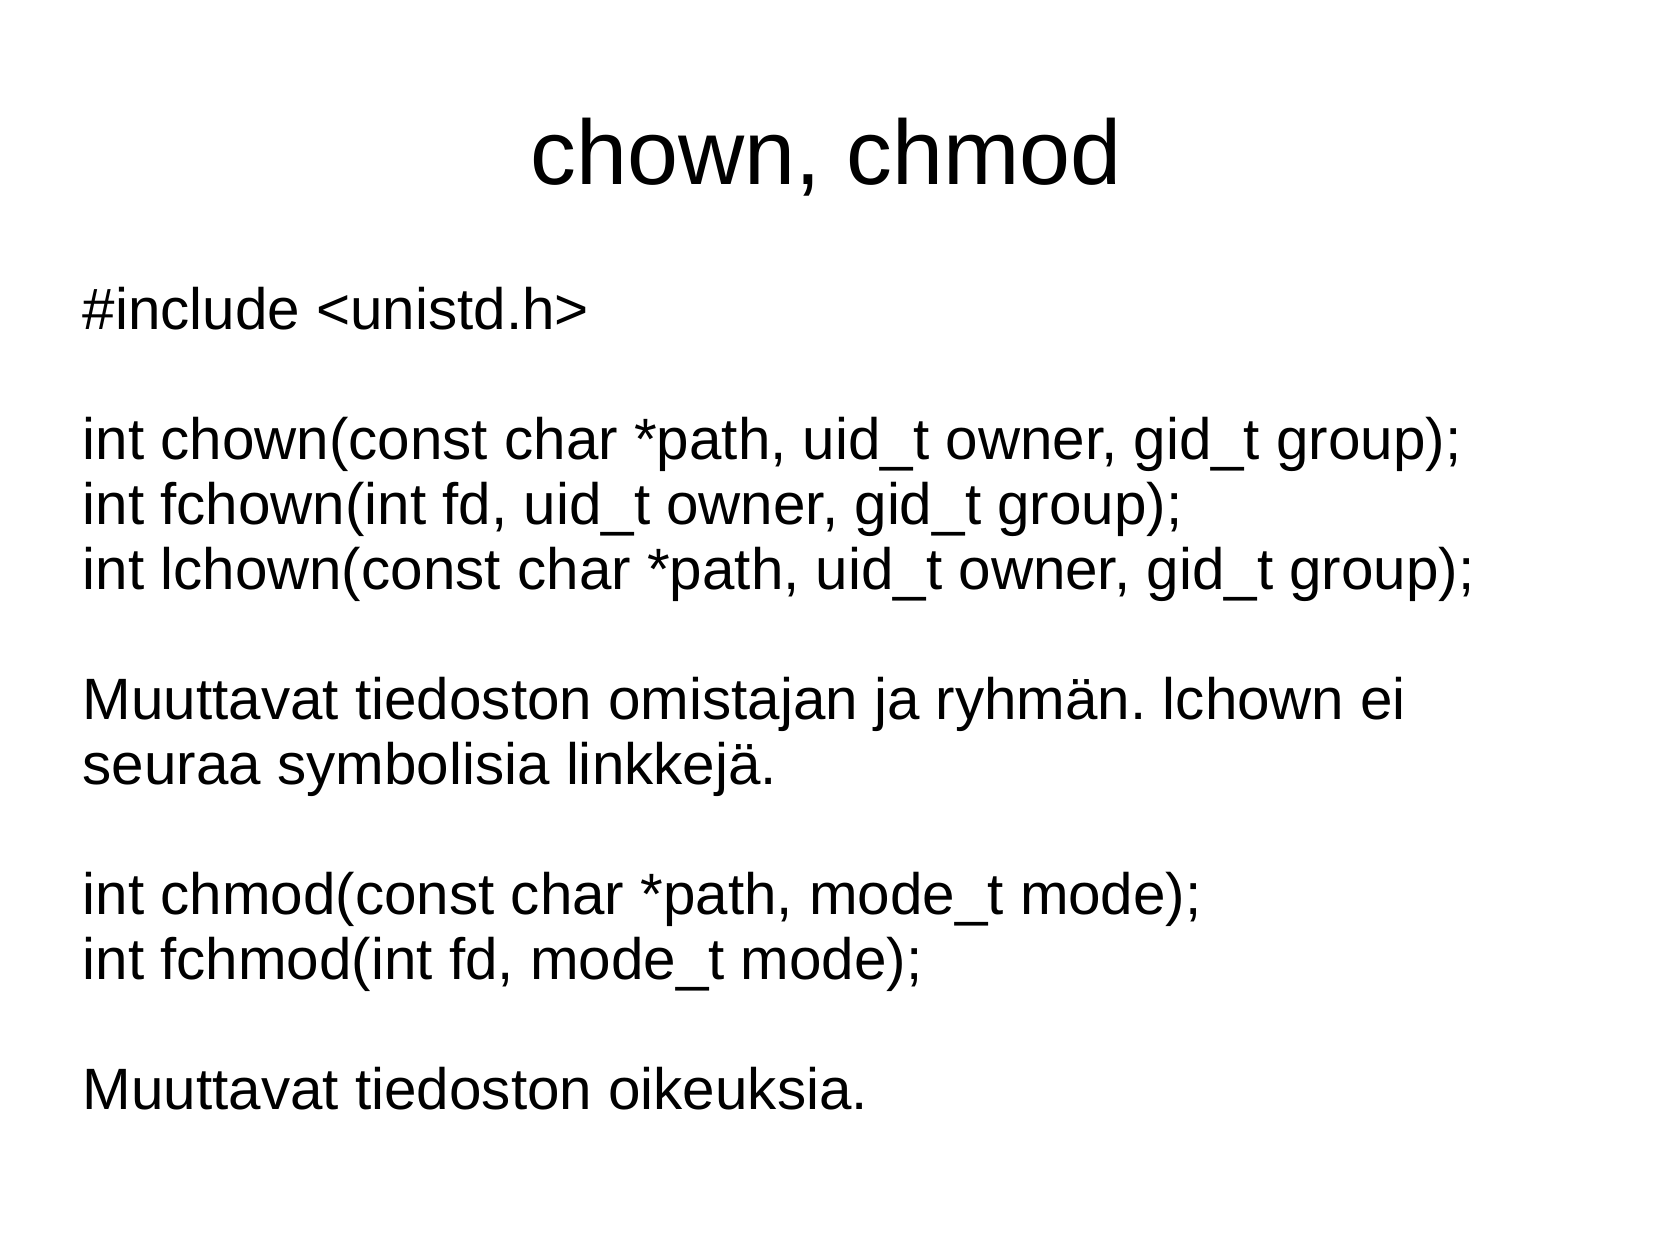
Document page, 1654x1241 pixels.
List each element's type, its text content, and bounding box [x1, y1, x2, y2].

subtitle #include <unistd.h> int chown(const char *path, uid_t owner, gid_t group); int fchown(int fd, uid_t owner, gid_t group); int lchown(const char *path, uid_t owner, gid_t group); Muuttavat tiedoston omistajan ja ryhmän. lchown ei seuraa symbolisia linkkejä. int chmod(const char *path, mode_t mode); int fchmod(int fd, mode_t mode); Muuttavat tiedoston oikeuksia. [82, 276, 1571, 1123]
title chown, chmod [82, 56, 1571, 250]
